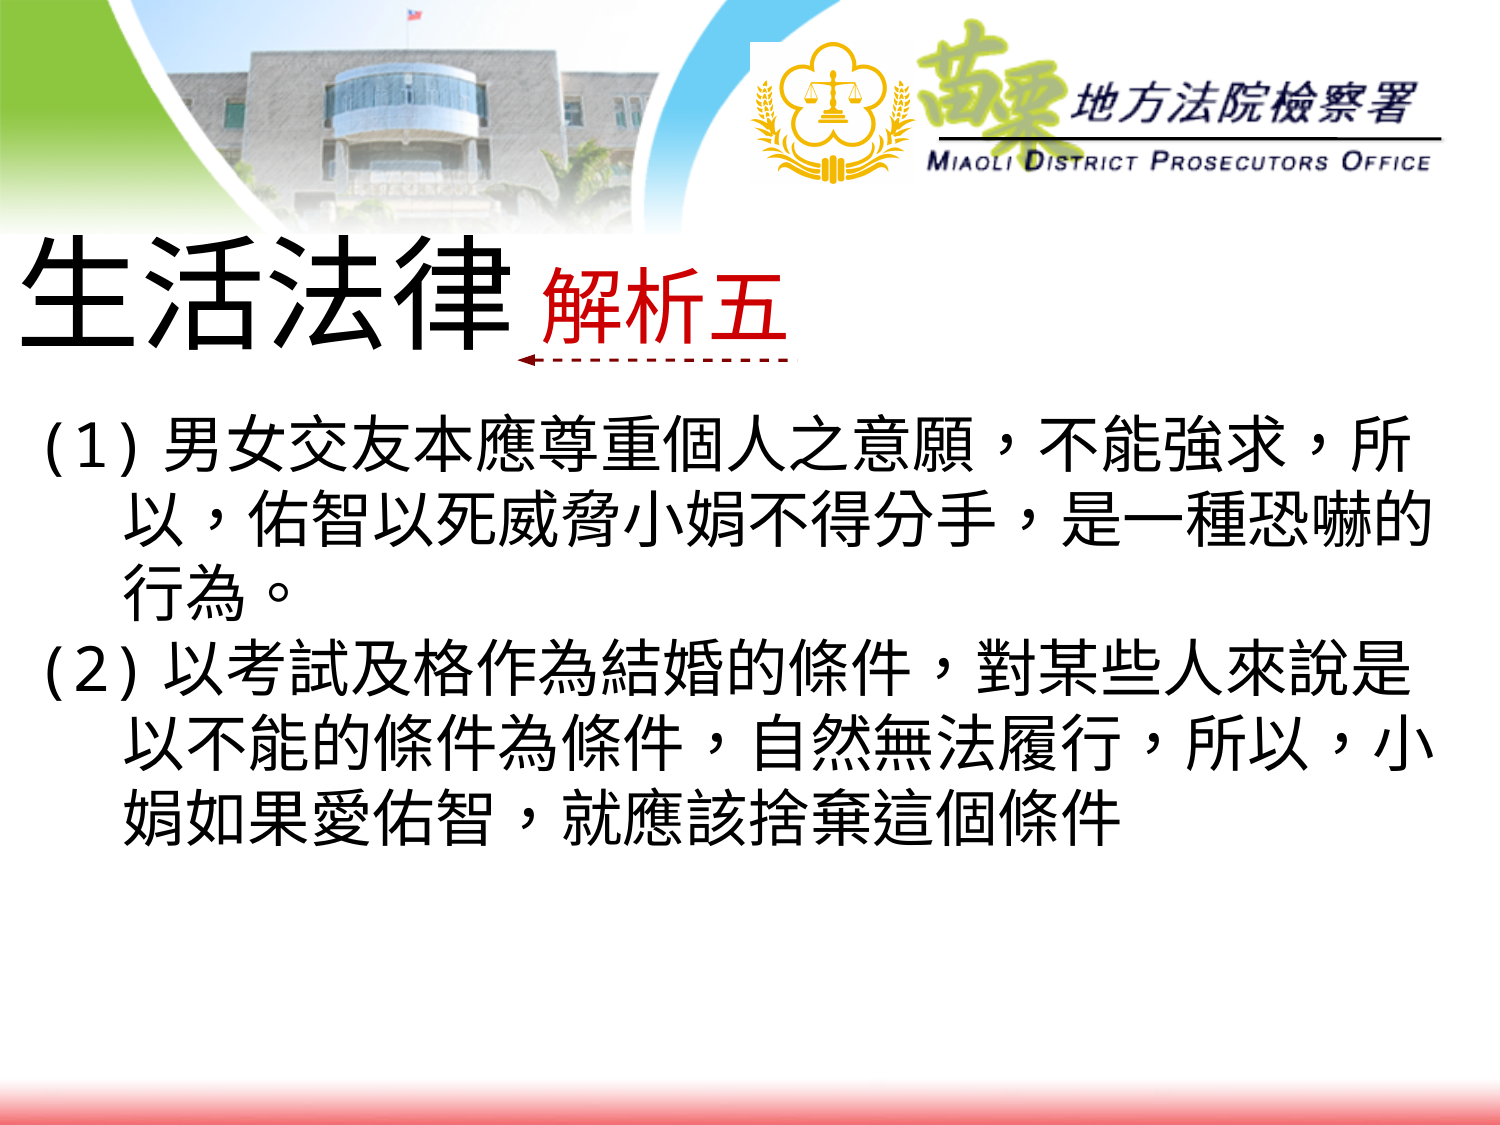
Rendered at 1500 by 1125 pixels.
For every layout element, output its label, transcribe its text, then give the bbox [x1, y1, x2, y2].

text_box (1)男女交友本應尊重個人之意願，不能強求，所以，佑智以死威脅小娟不得分手，是一種恐嚇的行為。 (2)以考試及格作為結婚的條件，對某些人來說是以不能的條件為條件，自然無法履行，所以，小娟如果愛佑智，就應該捨棄這個條件 [20, 397, 1479, 862]
text_box 解析五 [525, 247, 805, 362]
text_box 生活法律 [0, 208, 531, 374]
picture [0, 1026, 1500, 1125]
